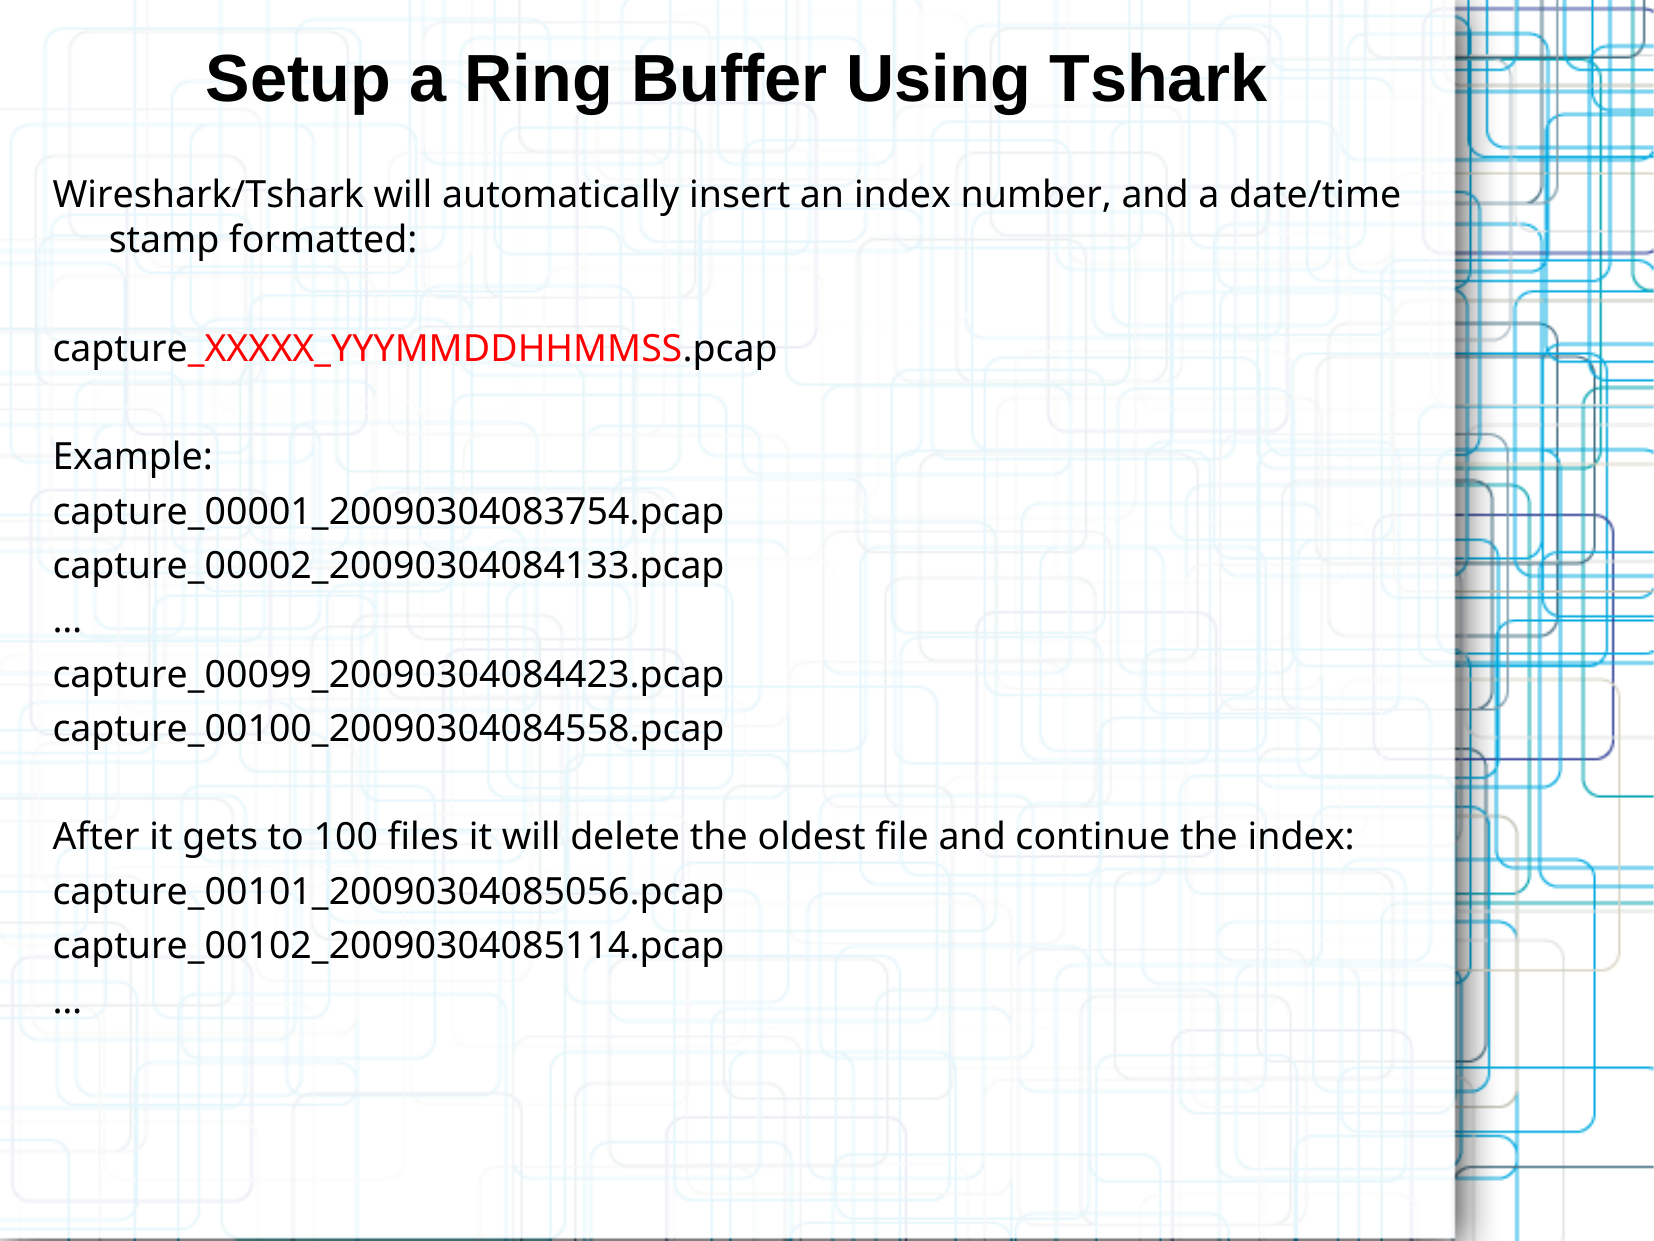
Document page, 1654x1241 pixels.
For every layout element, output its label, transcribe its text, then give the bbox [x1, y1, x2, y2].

picture [0, 0, 1654, 1241]
list Wireshark/Tshark will automatically insert an index number, and a date/time stamp formatted: capture_XXXXX_YYYMMDDHHMMSS.pcap Example: capture_00001_20090304083754.pcap capture_00002_20090304084133.pcap … capture_00099_20090304084423.pcap capture_00100_20090304084558.pcap After it gets to 100 files it will delete the oldest file and continue the index: capture_00101_20090304085056.pcap capture_00102_20090304085114.pcap … [37, 162, 1450, 1029]
title Setup a Ring Buffer Using Tshark [112, 24, 1363, 126]
